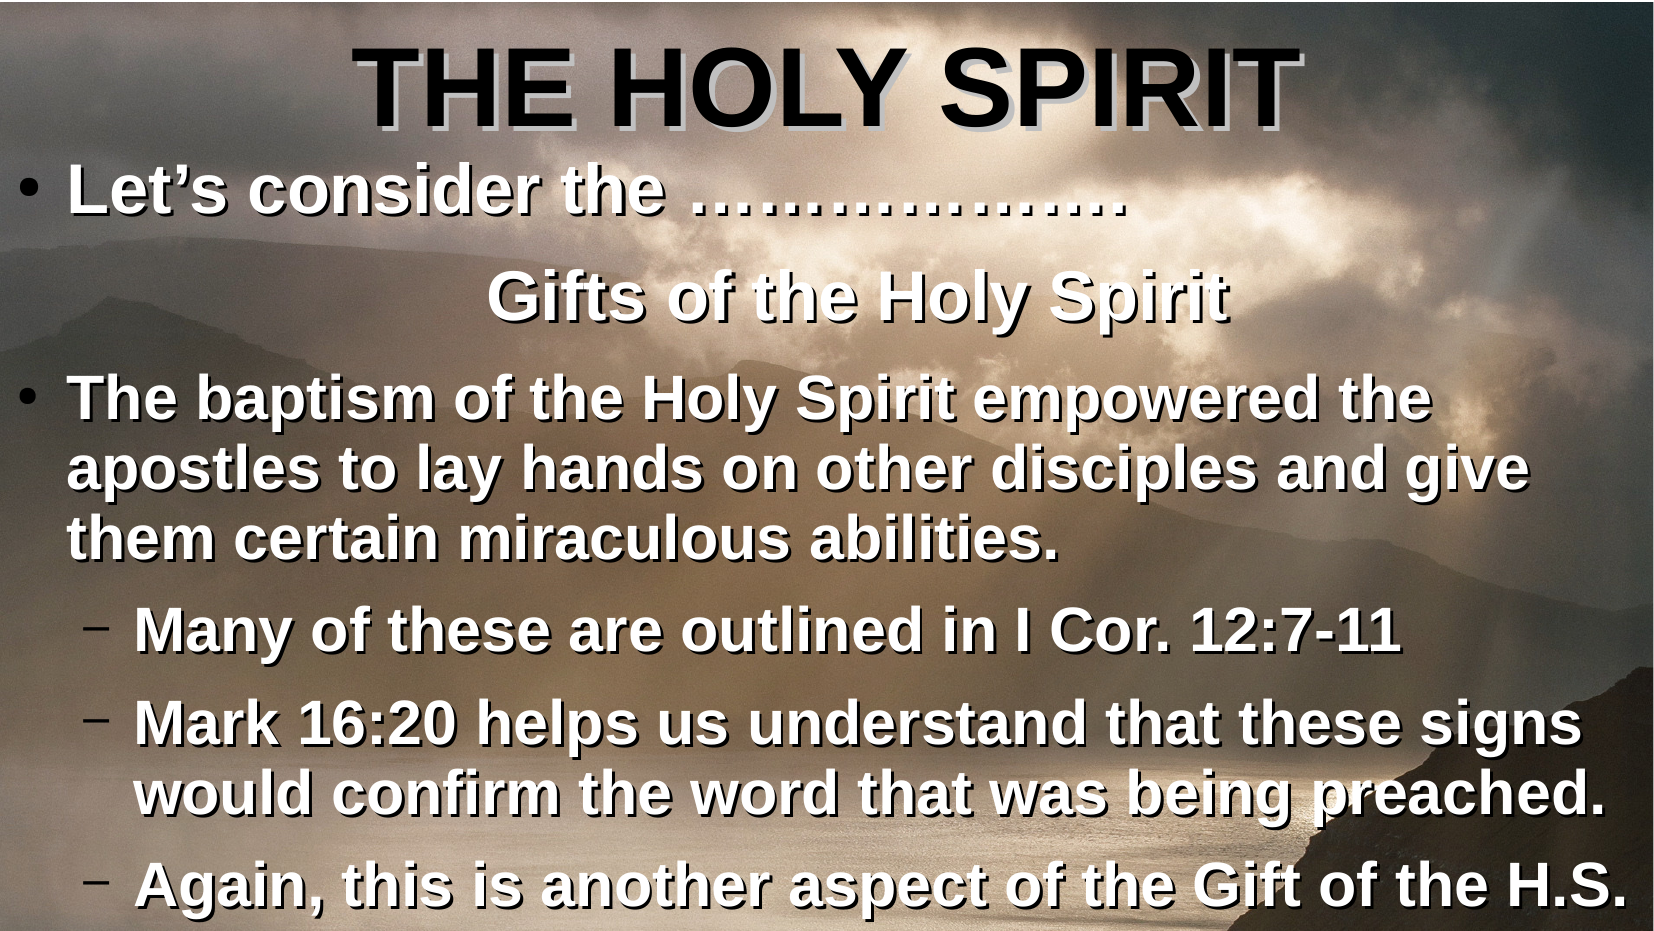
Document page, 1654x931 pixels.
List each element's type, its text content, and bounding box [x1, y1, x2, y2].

list Let’s consider the ………………. Gifts of the Holy Spirit The baptism of the Holy Spirit empowered the apostles to lay hands on other disciples and give them certain miraculous abilities. Many of these are outlined in I Cor. 12:7-11 Mark 16:20 helps us understand that these signs would confirm the word that was being preached. Again, this is another aspect of the Gift of the H.S. [0, 150, 1651, 931]
picture [0, 2, 1654, 931]
title THE HOLY SPIRIT [82, 9, 1571, 150]
